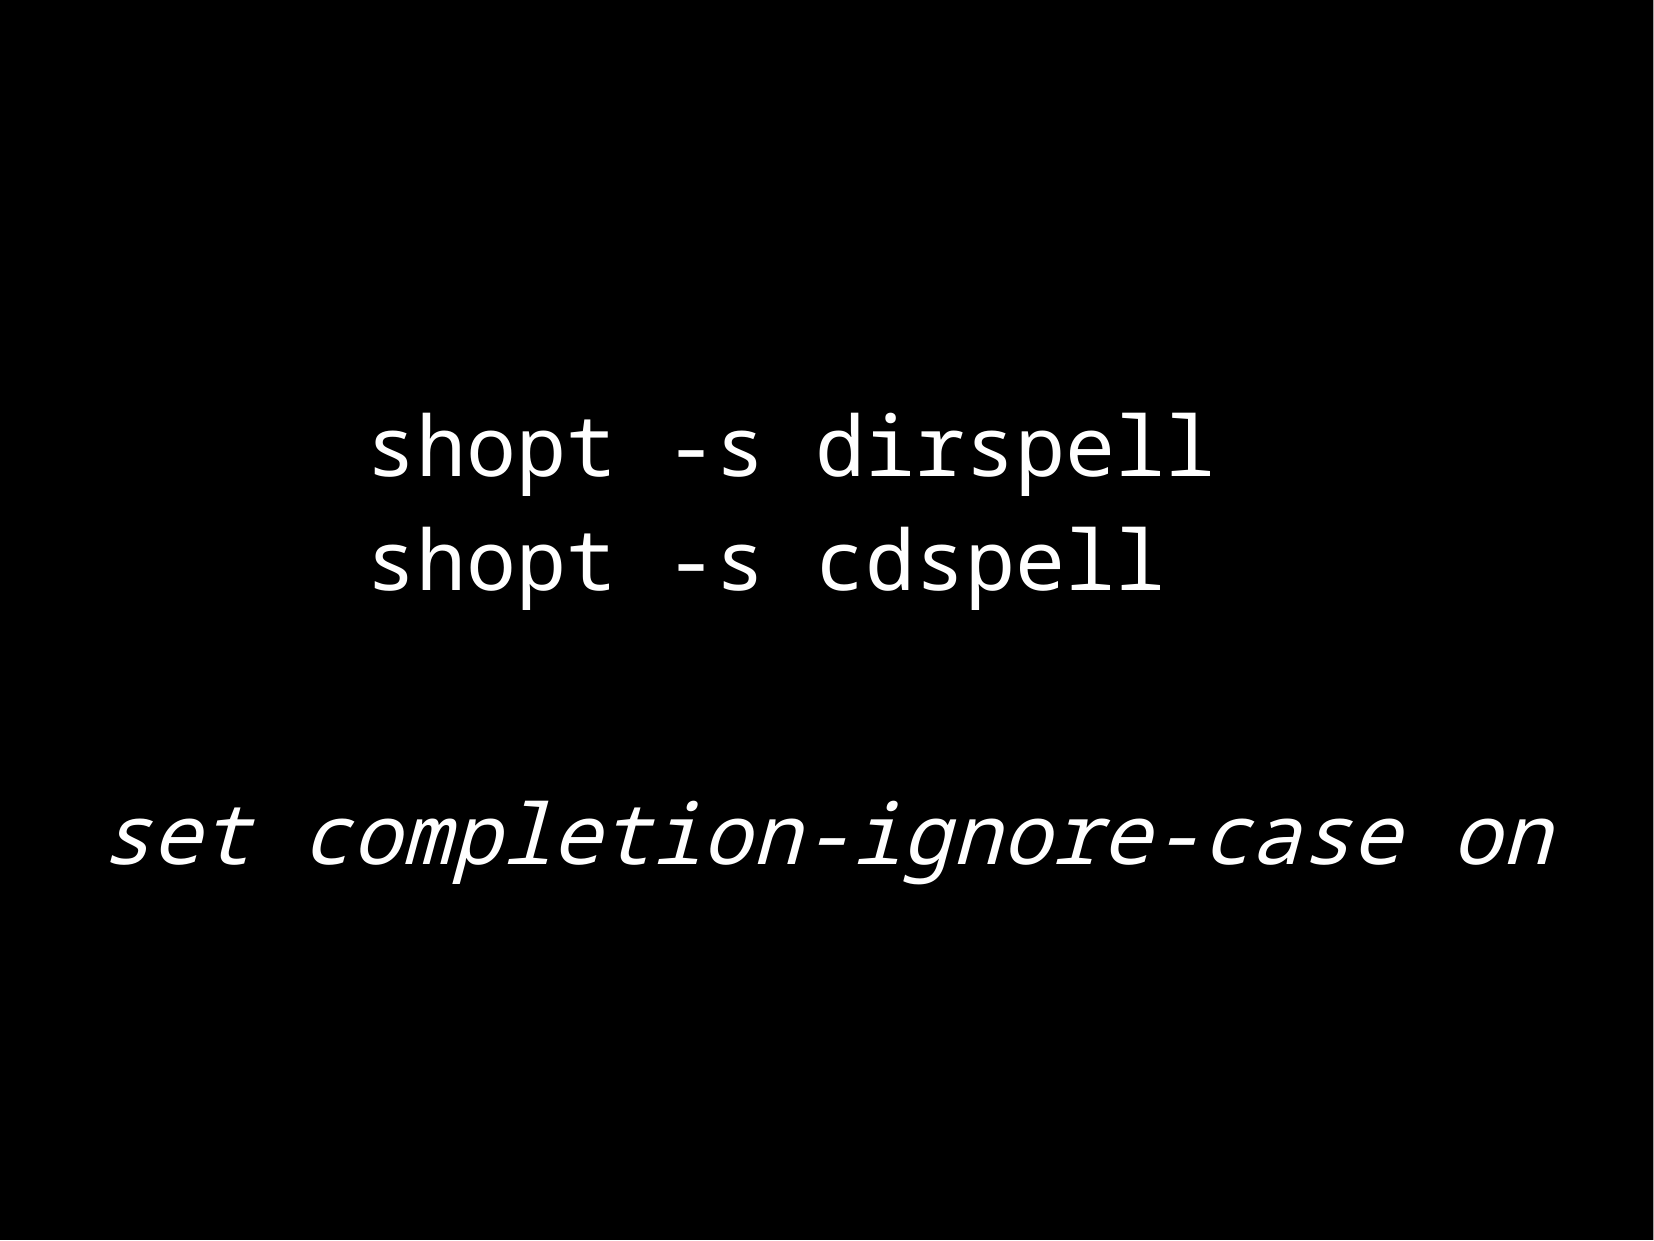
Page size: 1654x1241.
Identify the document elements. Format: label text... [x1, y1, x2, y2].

title shopt -s dirspell shopt -s cdspell [366, 405, 1634, 598]
title set completion-ignore-case on [41, 735, 1613, 929]
